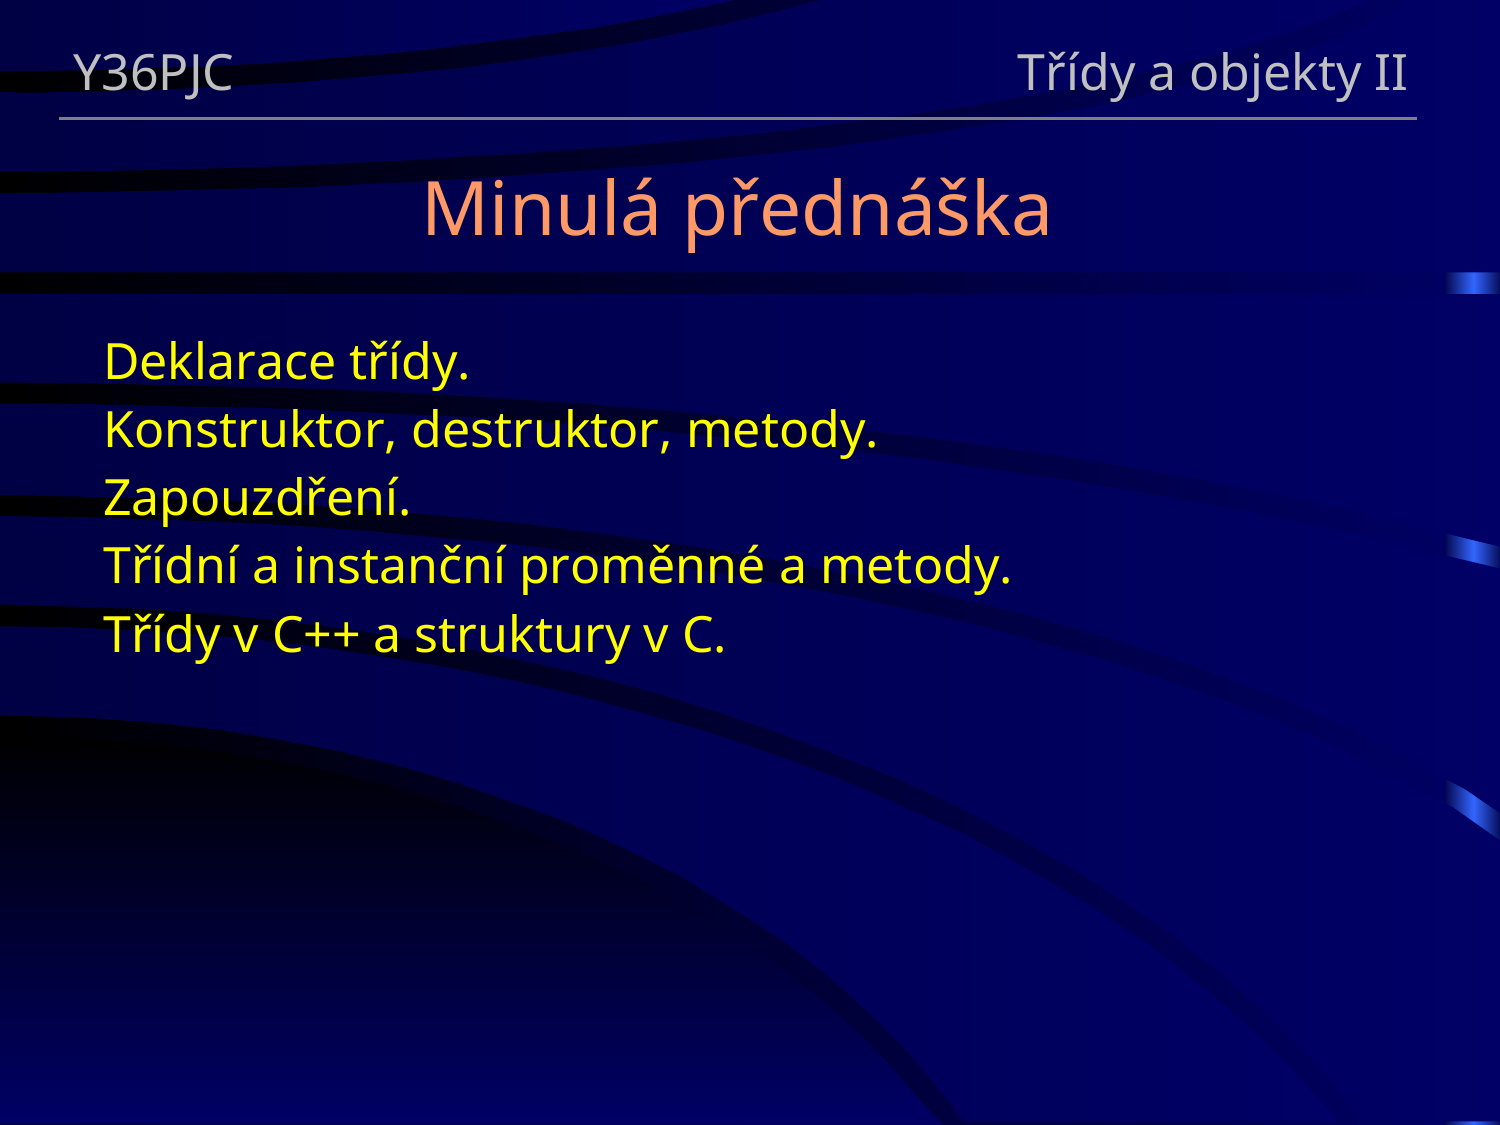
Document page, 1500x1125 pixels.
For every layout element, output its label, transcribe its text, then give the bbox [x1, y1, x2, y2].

text_box Y36PJC [59, 29, 251, 105]
text_box Minulá přednáška Deklarace třídy. Konstruktor, destruktor, metody. Zapouzdření. Třídní a instanční proměnné a metody. Třídy v C++ a struktury v C. [59, 147, 1418, 615]
text_box Třídy a objekty II [1003, 29, 1418, 105]
